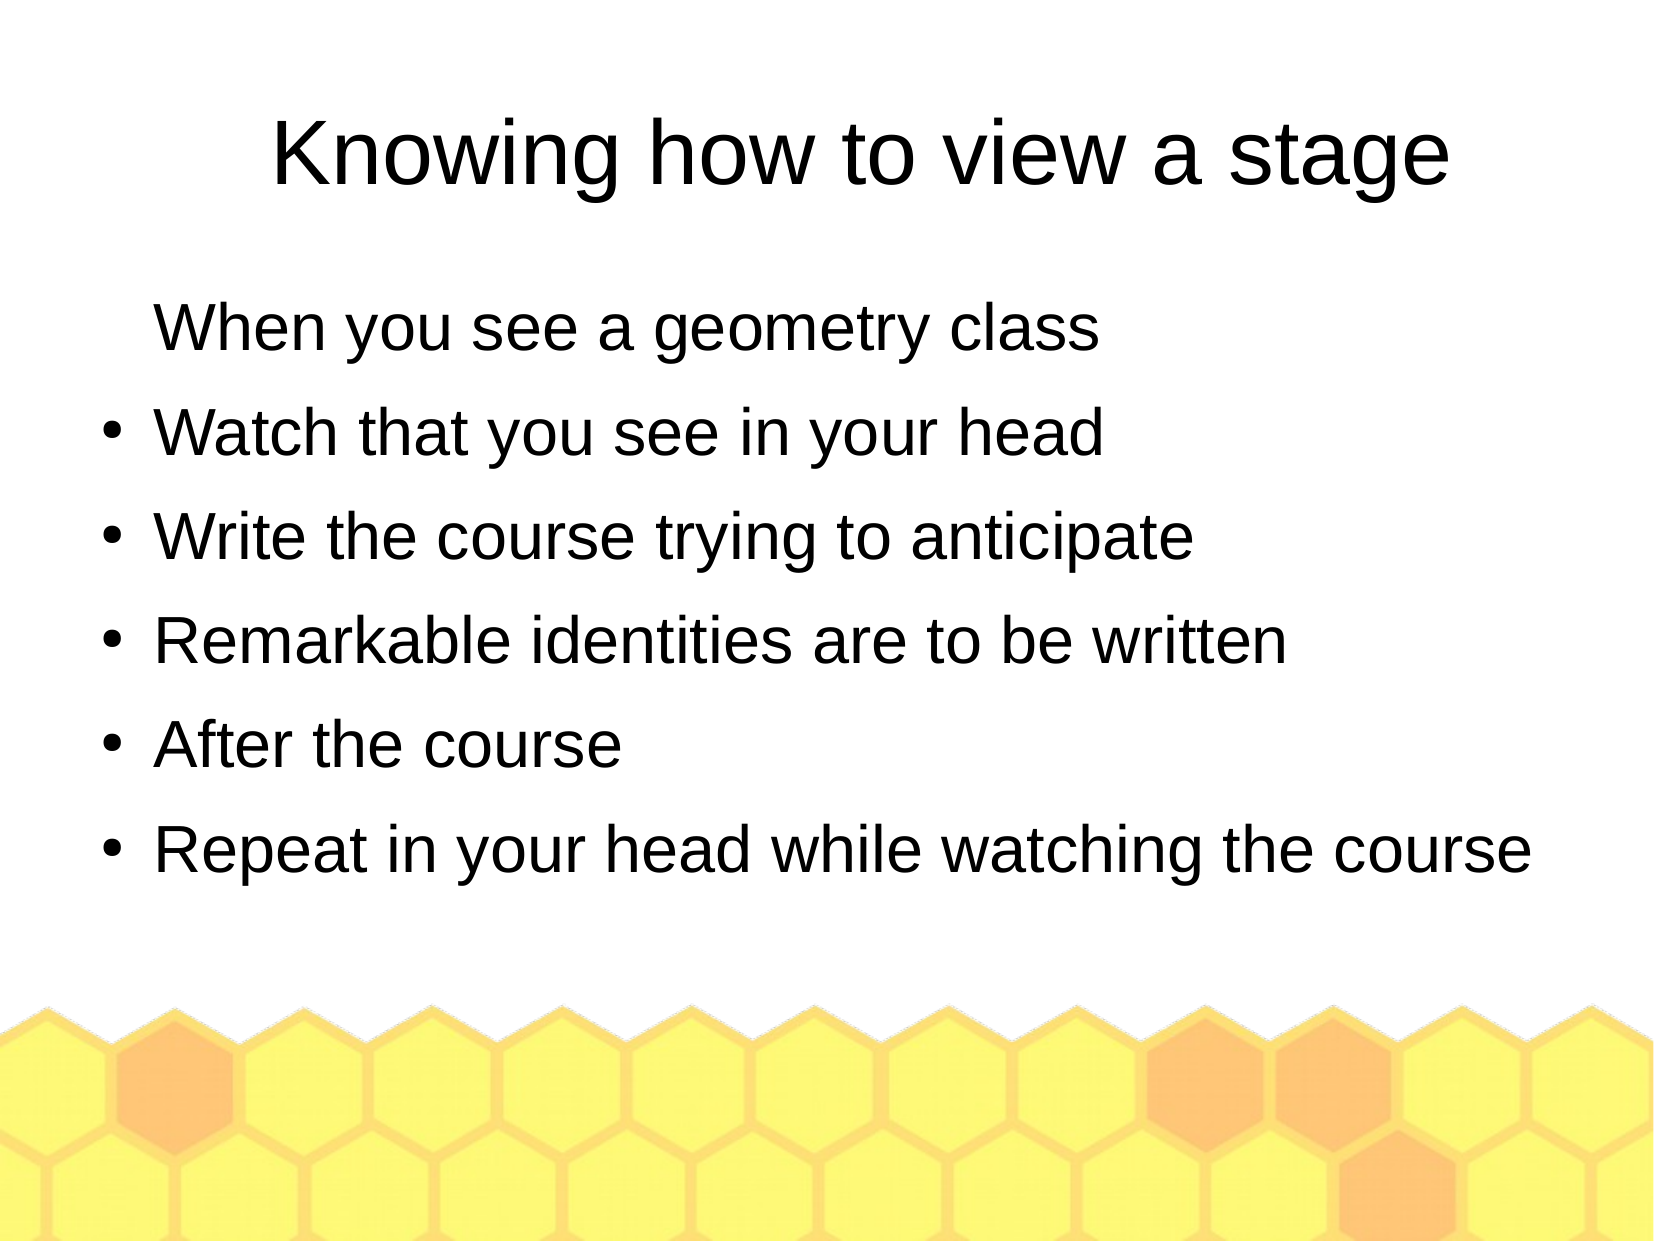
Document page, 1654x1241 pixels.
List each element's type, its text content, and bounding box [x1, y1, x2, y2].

title Knowing how to view a stage [82, 49, 1571, 257]
list When you see a geometry class Watch that you see in your head Write the course trying to anticipate Remarkable identities are to be written After the course Repeat in your head while watching the course [82, 290, 1571, 1010]
picture [0, 1001, 1654, 1241]
